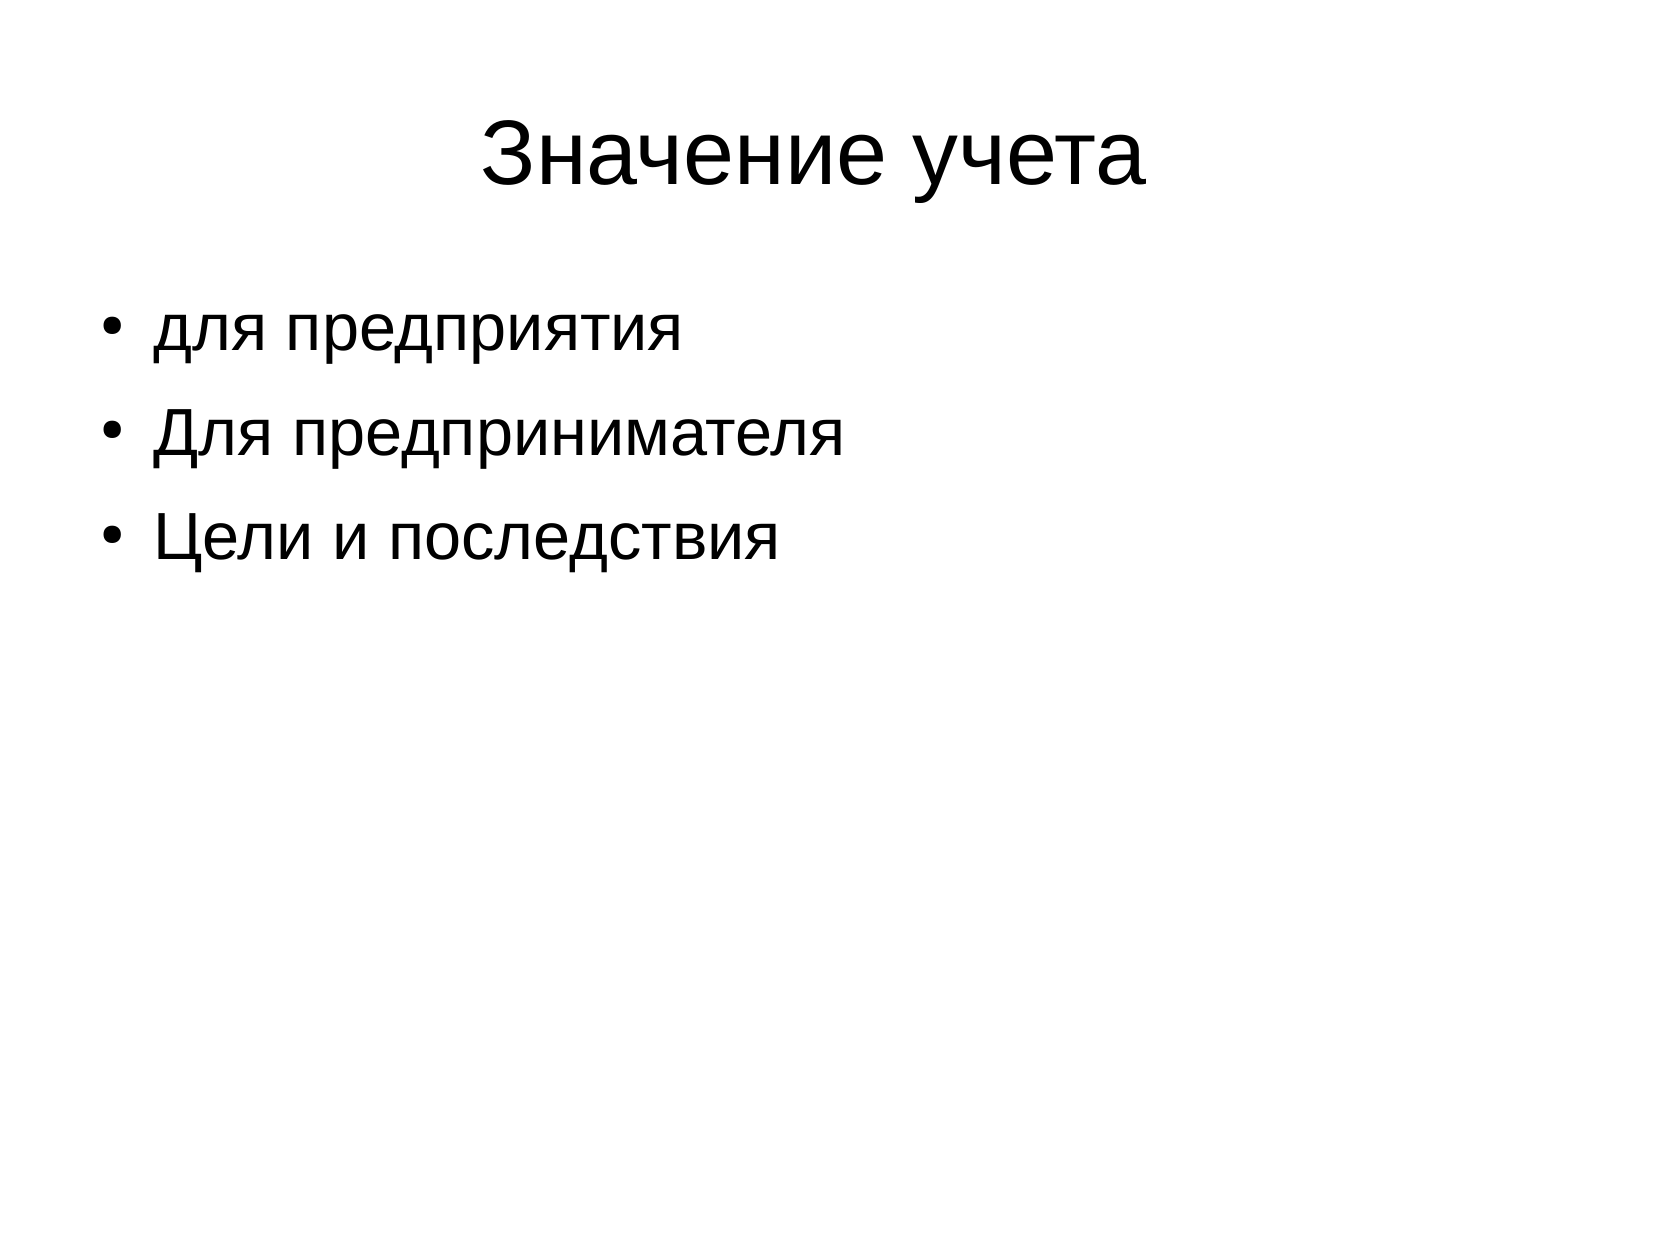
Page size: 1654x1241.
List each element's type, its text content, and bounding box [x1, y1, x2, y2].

title Значение учета [82, 49, 1571, 257]
list для предприятия Для предпринимателя Цели и последствия [82, 290, 1571, 1109]
